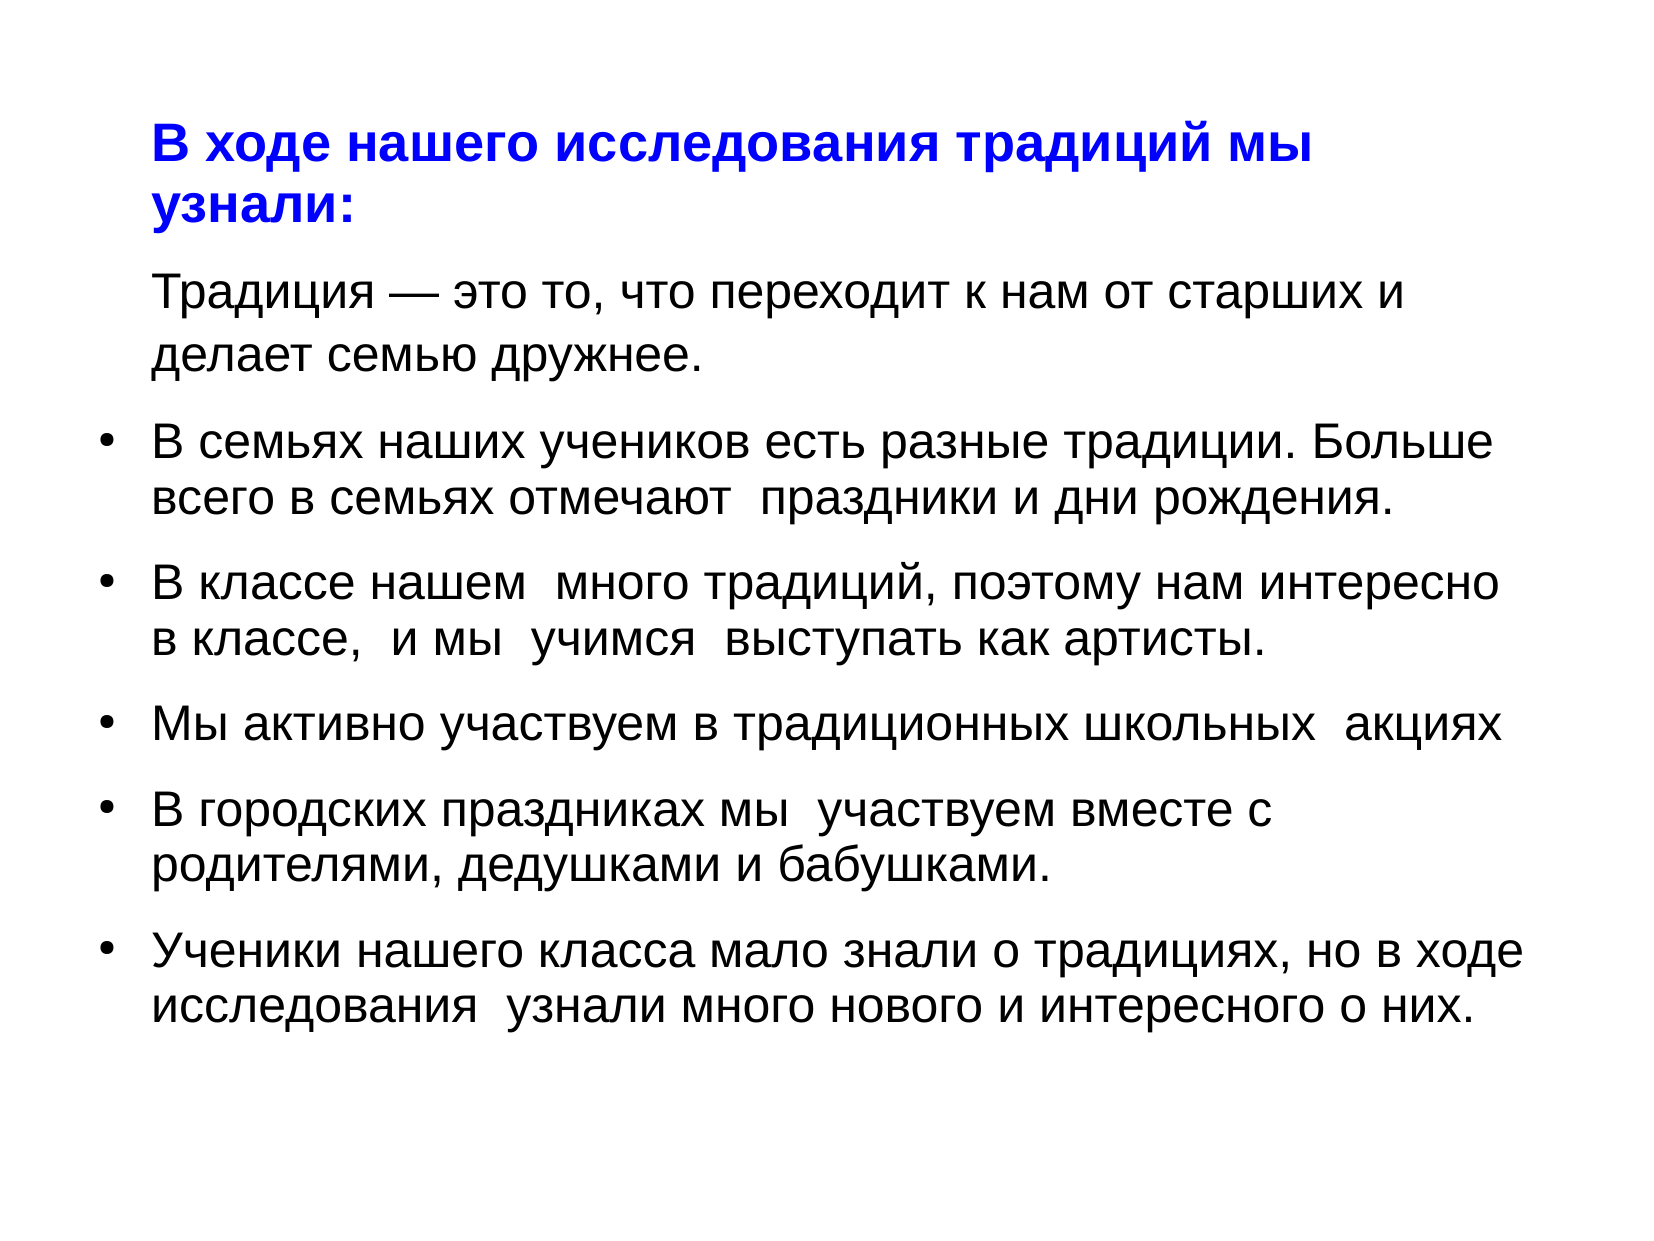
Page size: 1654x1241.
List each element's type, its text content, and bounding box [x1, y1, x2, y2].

list В ходе нашего исследования традиций мы узнали: Традиция — это то, что переходит к нам от старших и делает семью дружнее. В семьях наших учеников есть разные традиции. Больше всего в семьях отмечают праздники и дни рождения. В классе нашем много традиций, поэтому нам интересно в классе, и мы учимся выступать как артисты. Мы активно участвуем в традиционных школьных акциях В городских праздниках мы участвуем вместе с родителями, дедушками и бабушками. Ученики нашего класса мало знали о традициях, но в ходе исследования узнали много нового и интересного о них. [80, 112, 1536, 1134]
